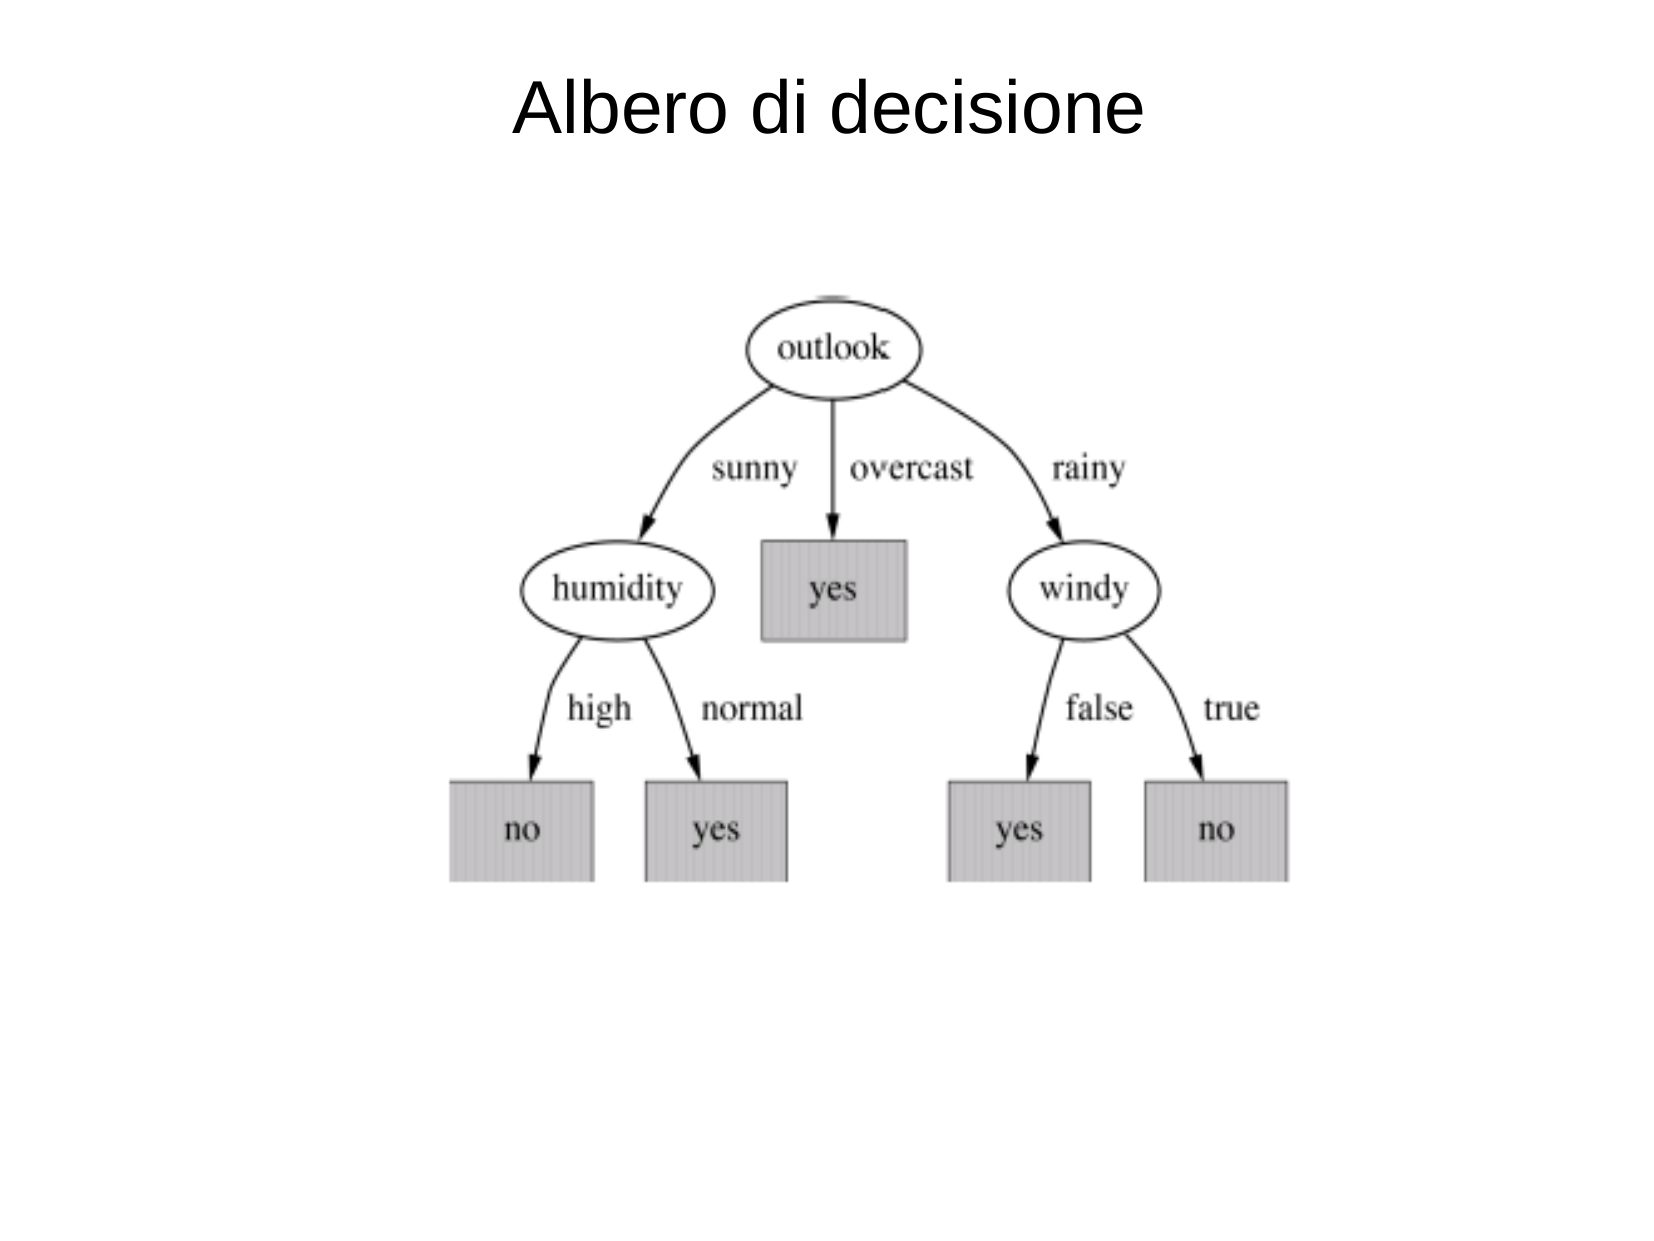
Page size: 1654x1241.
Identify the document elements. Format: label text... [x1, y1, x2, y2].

title Albero di decisione [52, 42, 1608, 173]
picture [395, 275, 1318, 896]
